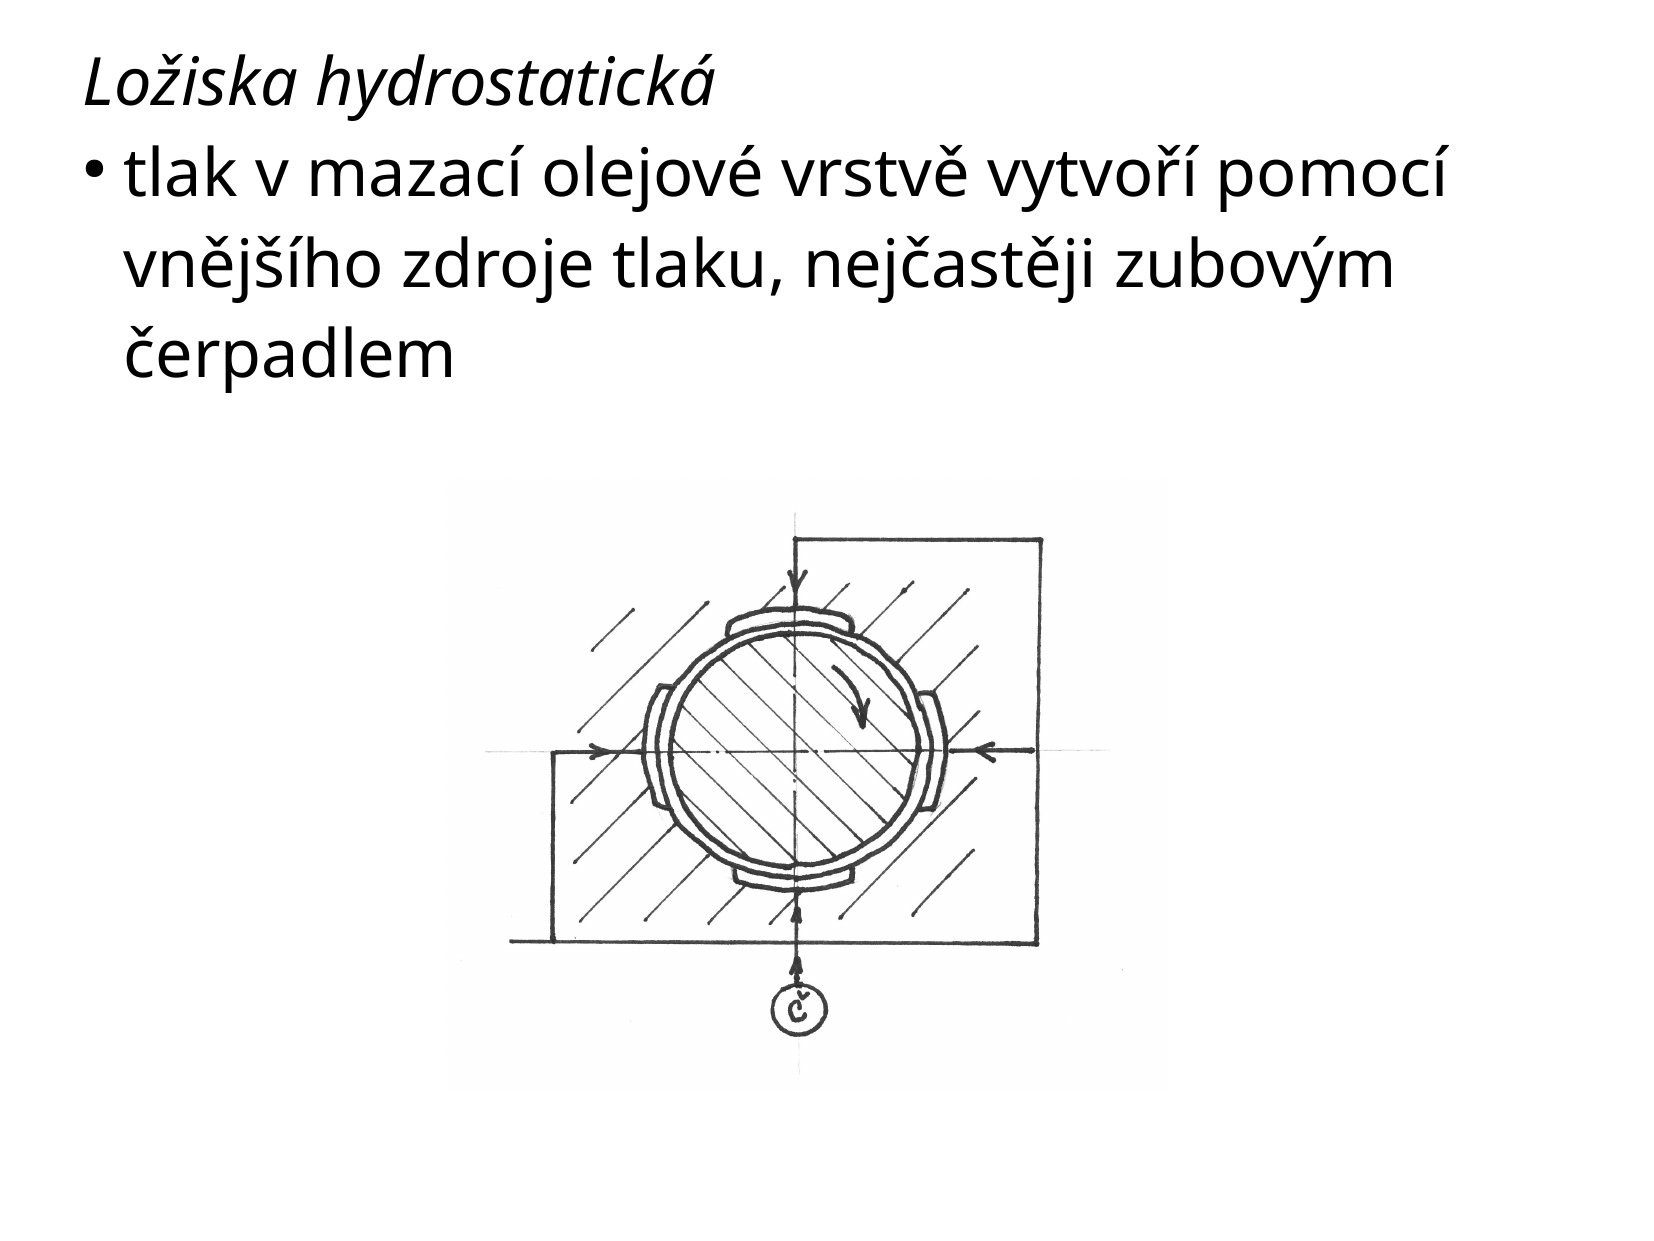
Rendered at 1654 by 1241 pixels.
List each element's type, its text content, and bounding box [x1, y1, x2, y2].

subtitle Ložiska hydrostatická tlak v mazací olejové vrstvě vytvoří pomocí vnějšího zdroje tlaku, nejčastěji zubovým čerpadlem [82, 56, 1571, 1102]
picture [442, 476, 1168, 1093]
